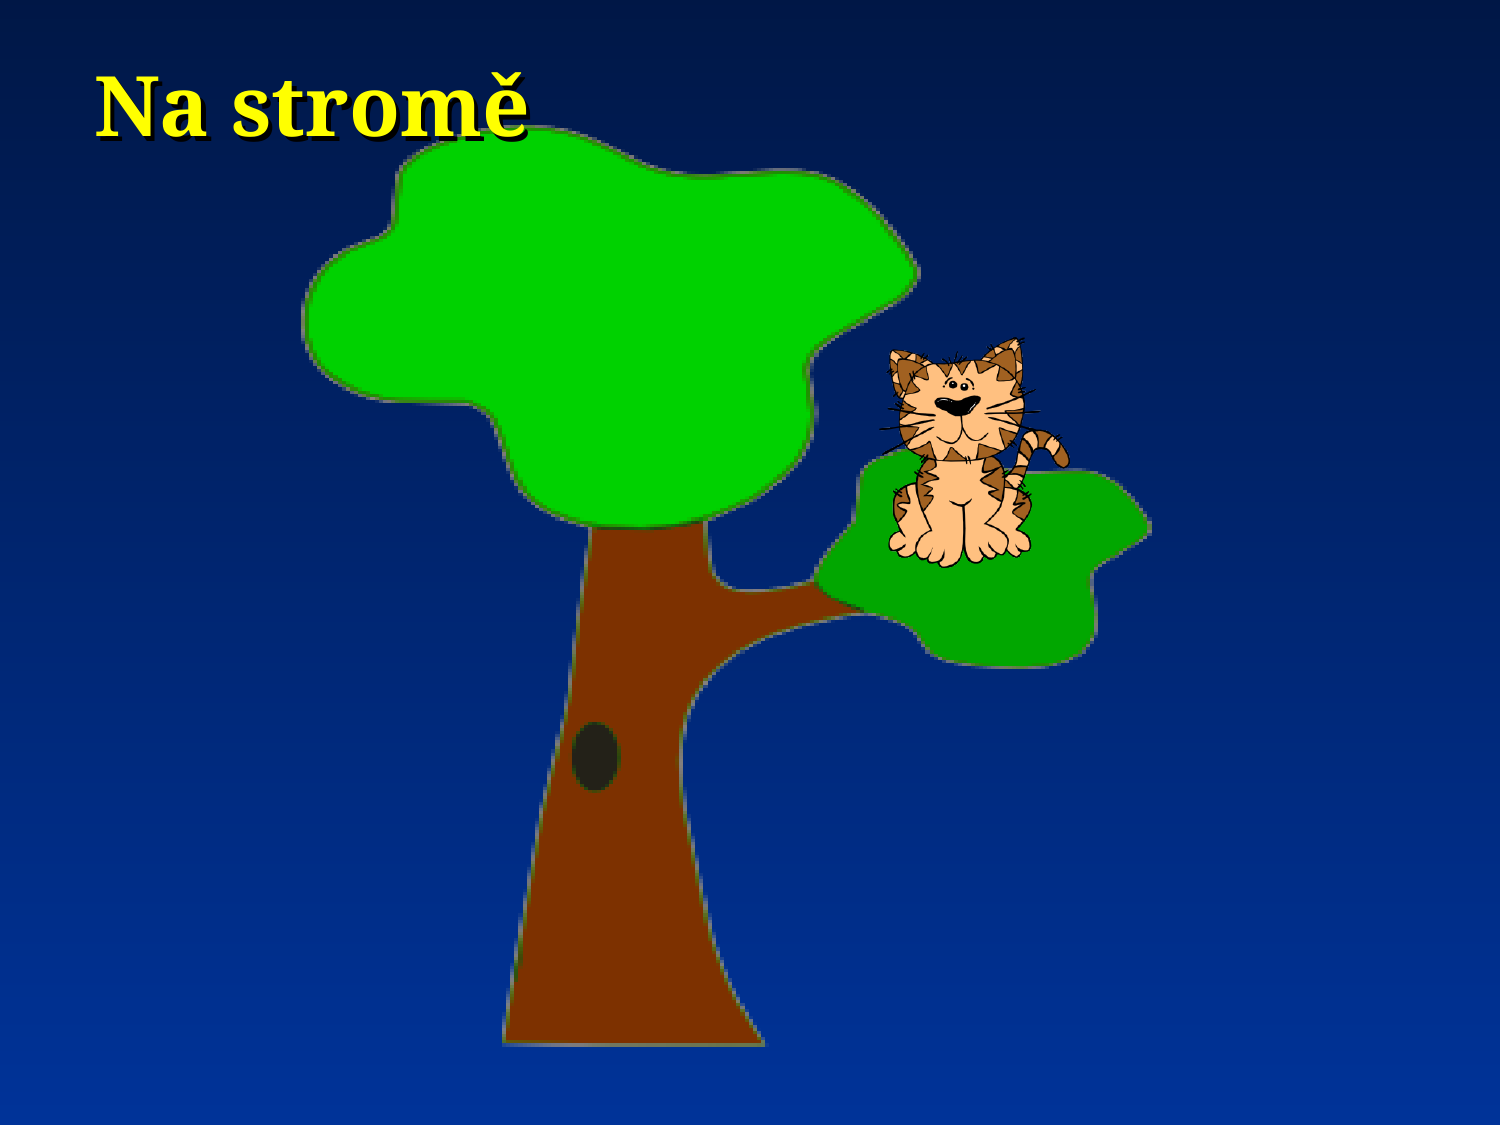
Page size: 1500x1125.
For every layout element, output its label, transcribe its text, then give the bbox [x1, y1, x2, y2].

title Na stromě [75, 45, 550, 161]
picture [301, 125, 1152, 1047]
